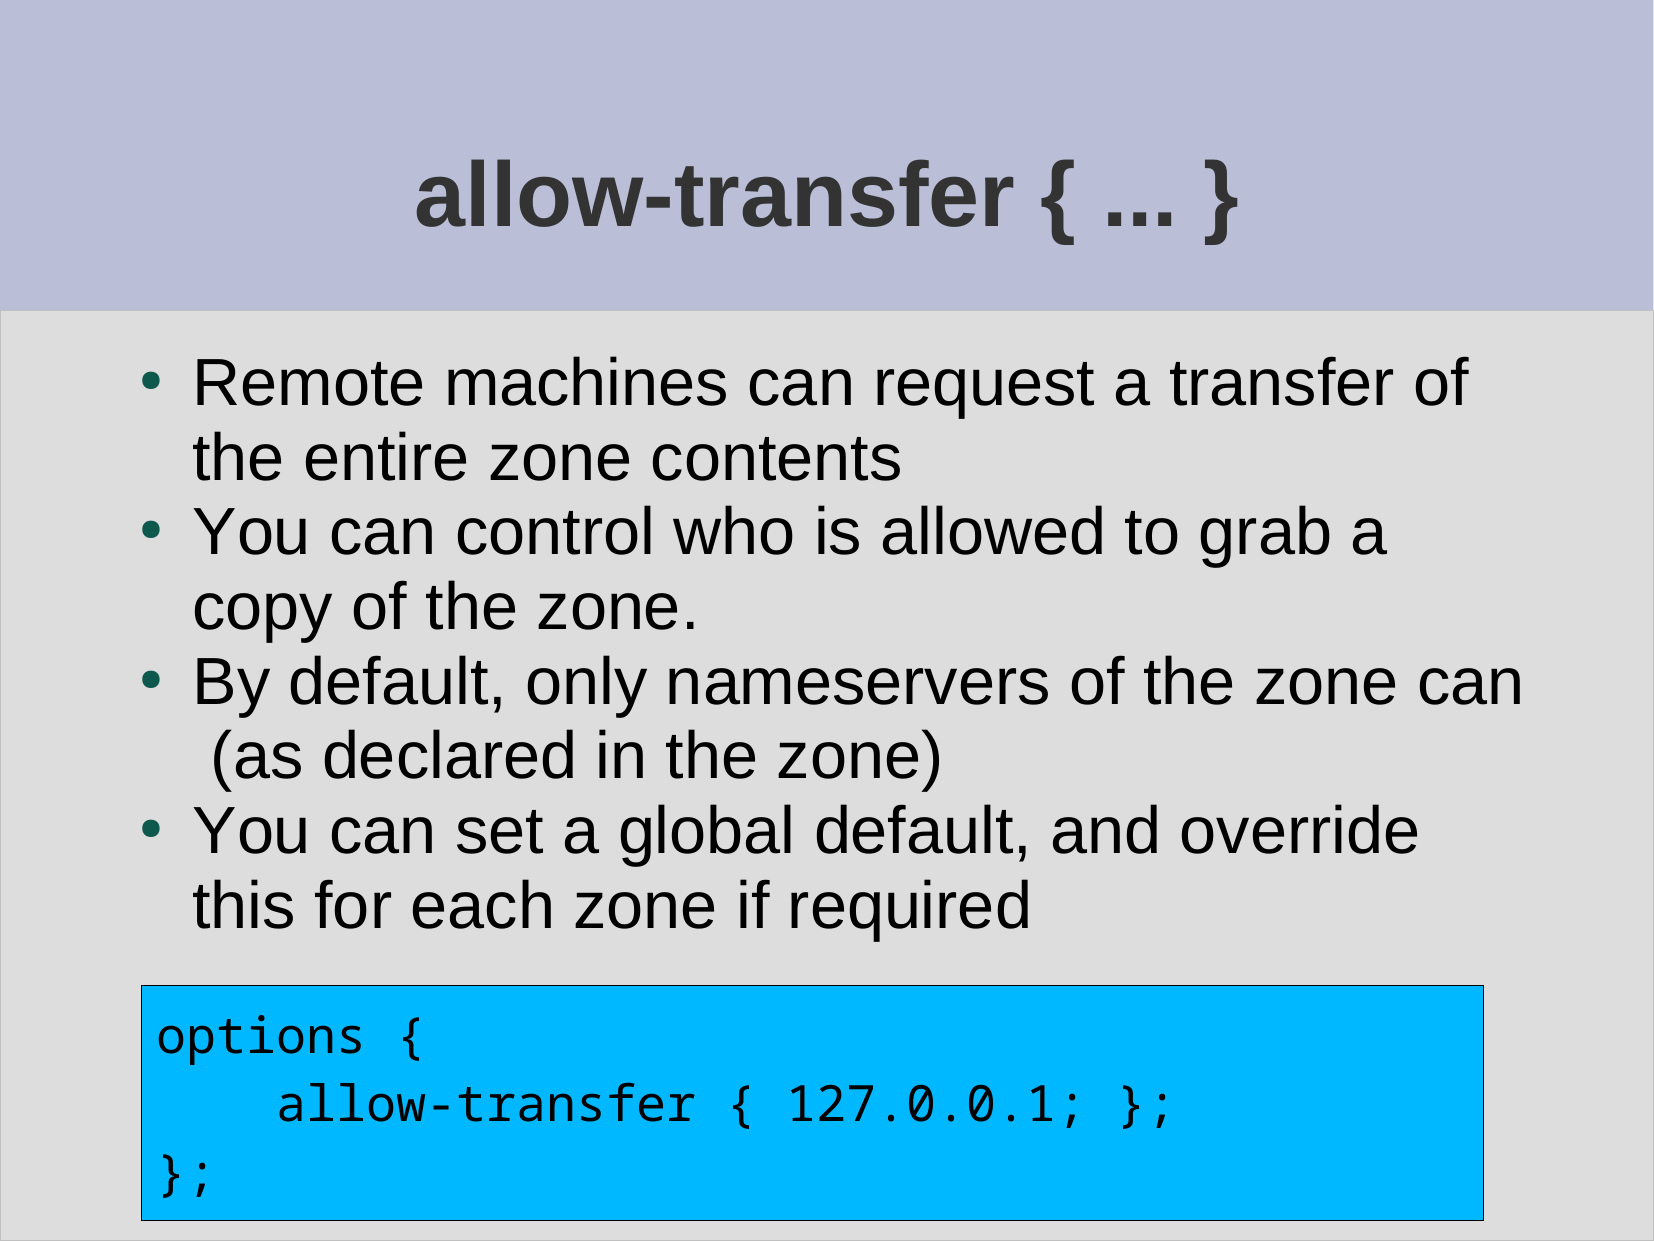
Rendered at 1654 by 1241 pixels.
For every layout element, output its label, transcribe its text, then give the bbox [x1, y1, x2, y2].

text_box options { allow-transfer { 127.0.0.1; }; }; [141, 985, 1484, 1186]
title allow-transfer { ... } [121, 91, 1534, 299]
list Remote machines can request a transfer of the entire zone contents You can control who is allowed to grab a copy of the zone. By default, only nameservers of the zone can (as declared in the zone) You can set a global default, and override this for each zone if required [121, 344, 1534, 1127]
